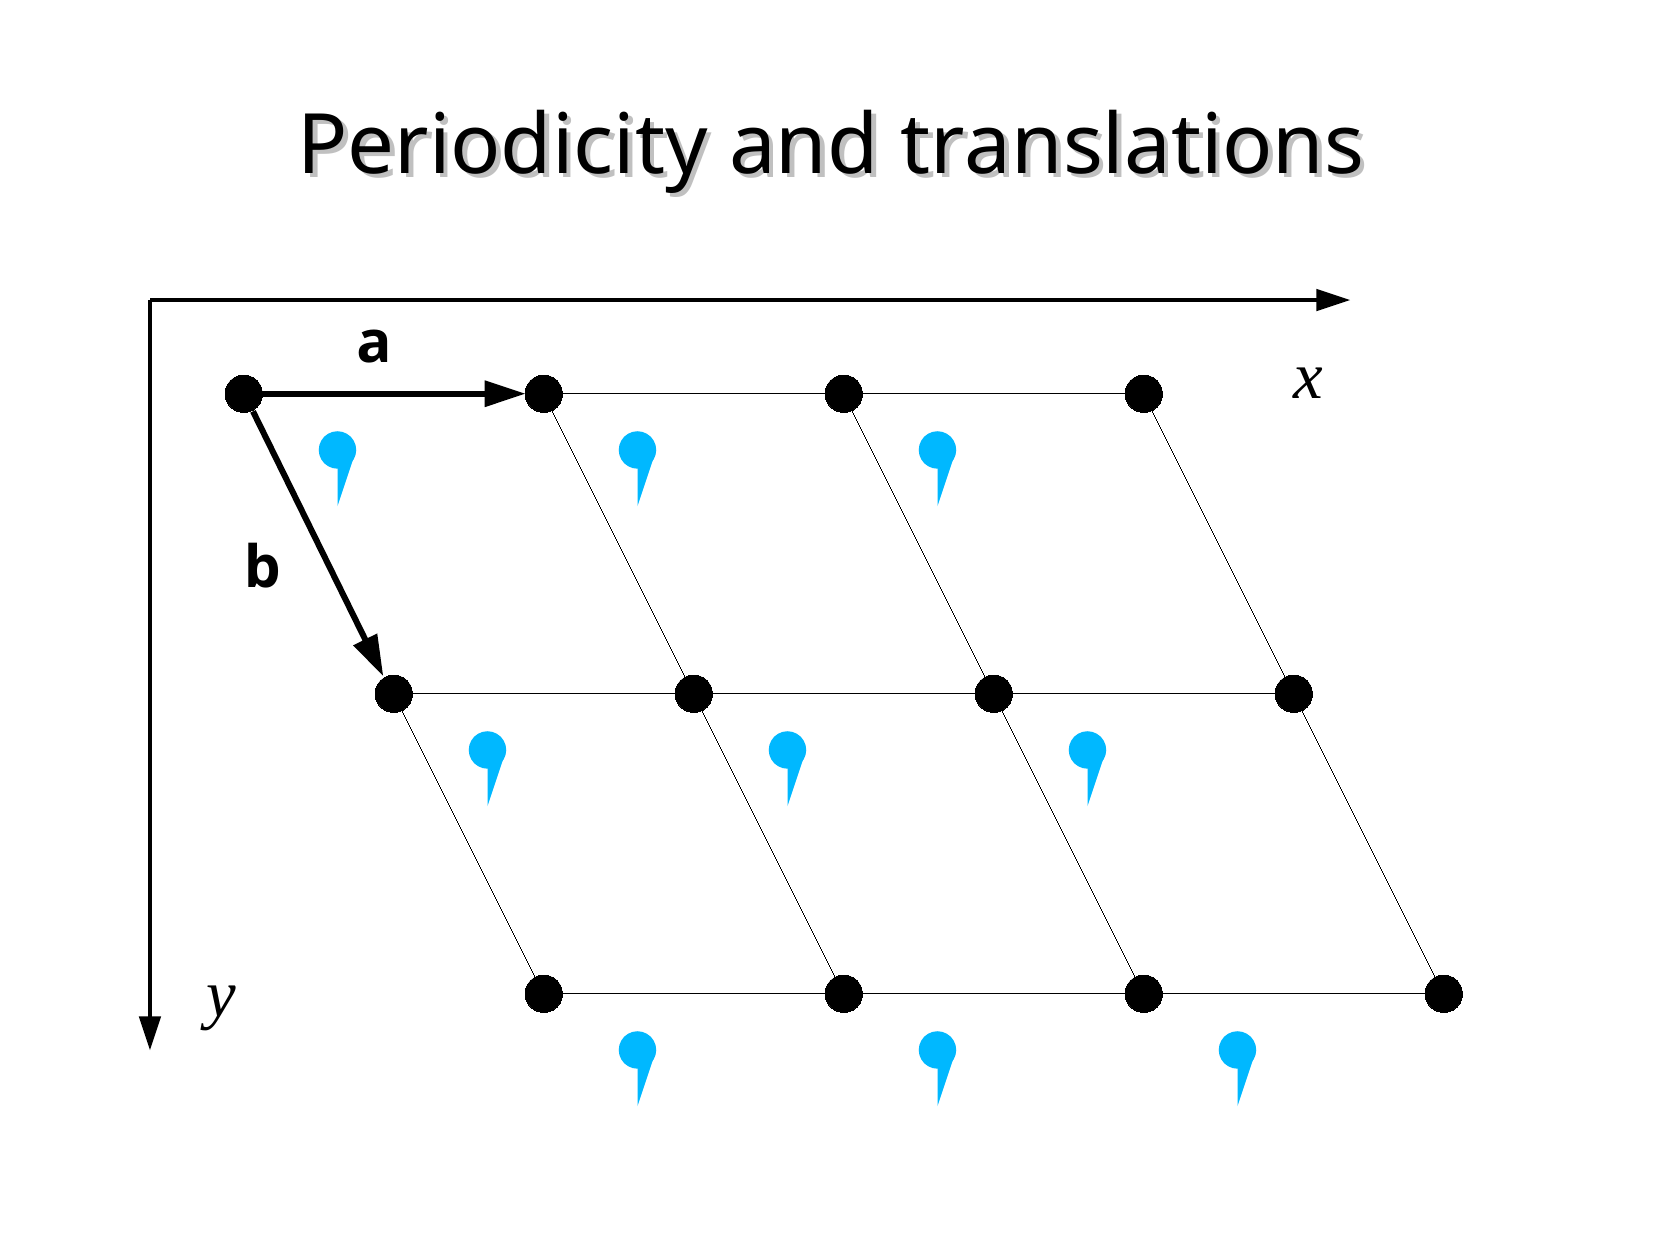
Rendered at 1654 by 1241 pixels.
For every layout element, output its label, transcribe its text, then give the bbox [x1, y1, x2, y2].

text_box [618, 1031, 657, 1107]
text_box [1125, 994, 1163, 1013]
title Periodicity and translations [125, 37, 1538, 245]
text_box [918, 1031, 957, 1107]
text_box [975, 694, 1013, 713]
text_box [1125, 375, 1163, 413]
text_box b [243, 525, 301, 611]
text_box x [1293, 338, 1332, 413]
text_box [225, 375, 263, 413]
text_box [675, 675, 713, 693]
text_box [525, 975, 563, 1013]
text_box [1275, 675, 1313, 713]
text_box [825, 975, 863, 993]
text_box [975, 675, 1013, 693]
text_box [525, 375, 563, 413]
text_box a [356, 302, 413, 386]
text_box [318, 431, 357, 507]
text_box [825, 994, 863, 1013]
text_box [768, 731, 807, 807]
text_box [618, 431, 657, 507]
text_box [1425, 975, 1463, 1013]
text_box [1218, 1031, 1257, 1107]
text_box [825, 394, 863, 413]
text_box [468, 731, 507, 807]
text_box [675, 694, 713, 713]
text_box [375, 675, 413, 713]
text_box y [206, 957, 244, 1032]
text_box [1068, 731, 1107, 807]
text_box [1125, 975, 1163, 993]
text_box [918, 431, 957, 507]
text_box [825, 375, 863, 393]
